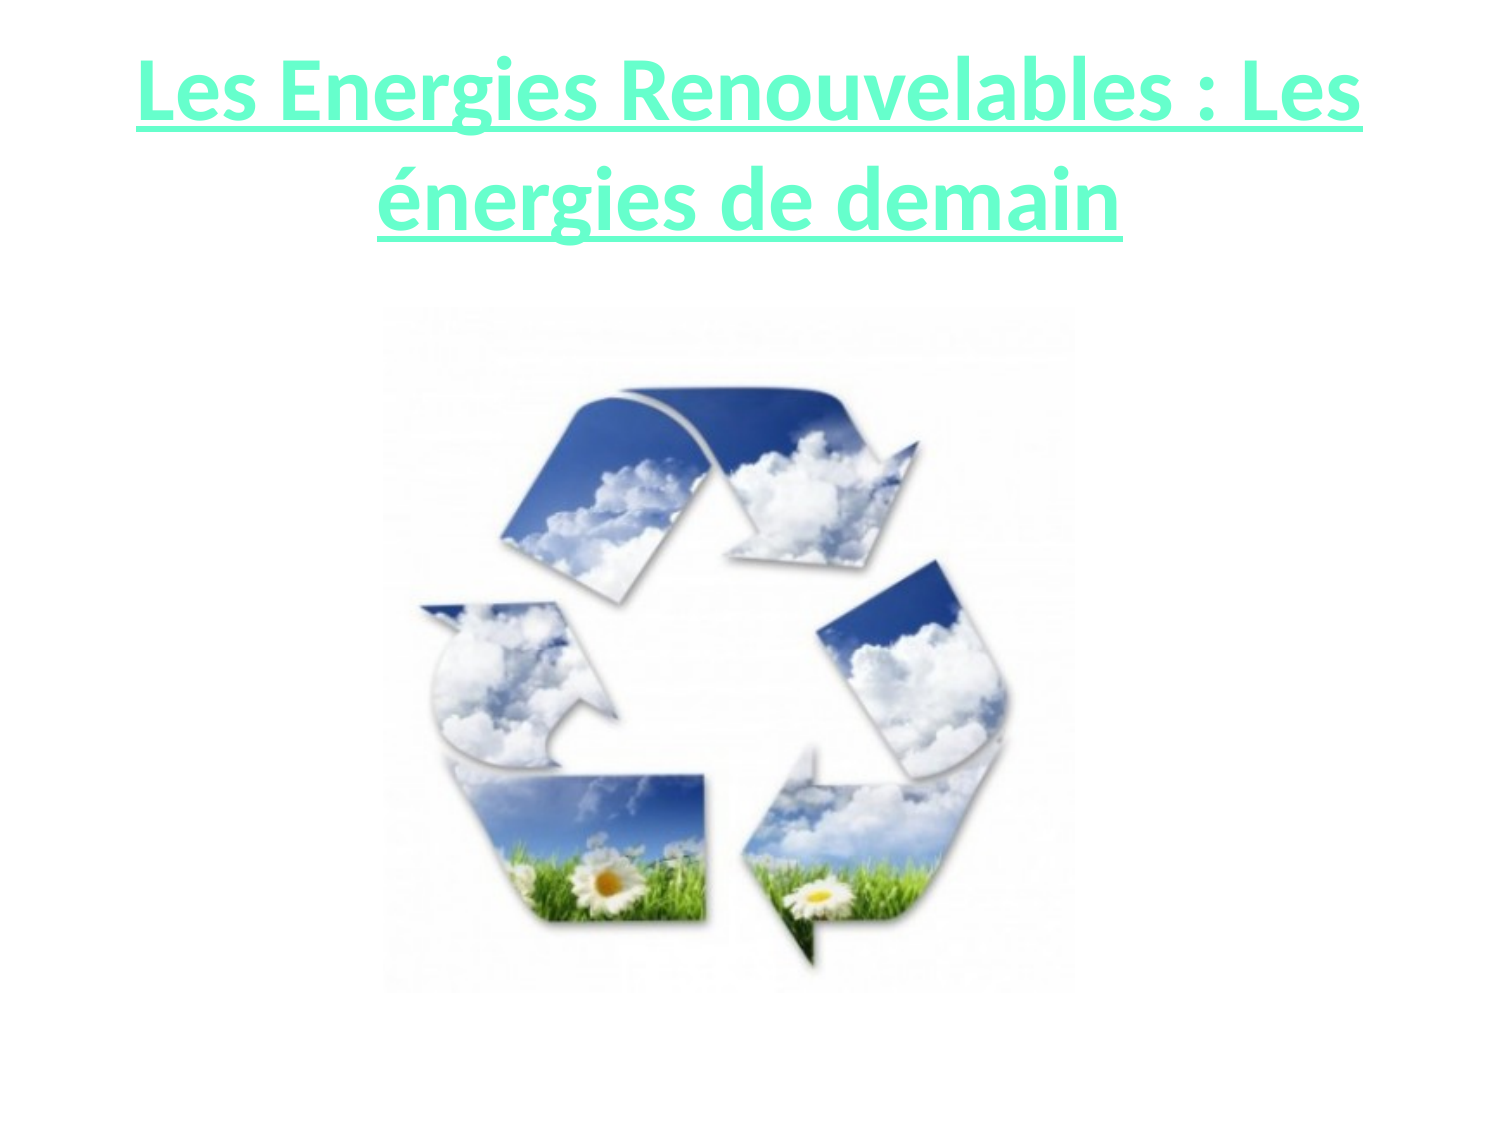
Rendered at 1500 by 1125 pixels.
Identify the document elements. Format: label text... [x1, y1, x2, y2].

picture [383, 307, 1075, 994]
text_box Les Energies Renouvelables : Les énergies de demain [75, 45, 1425, 233]
